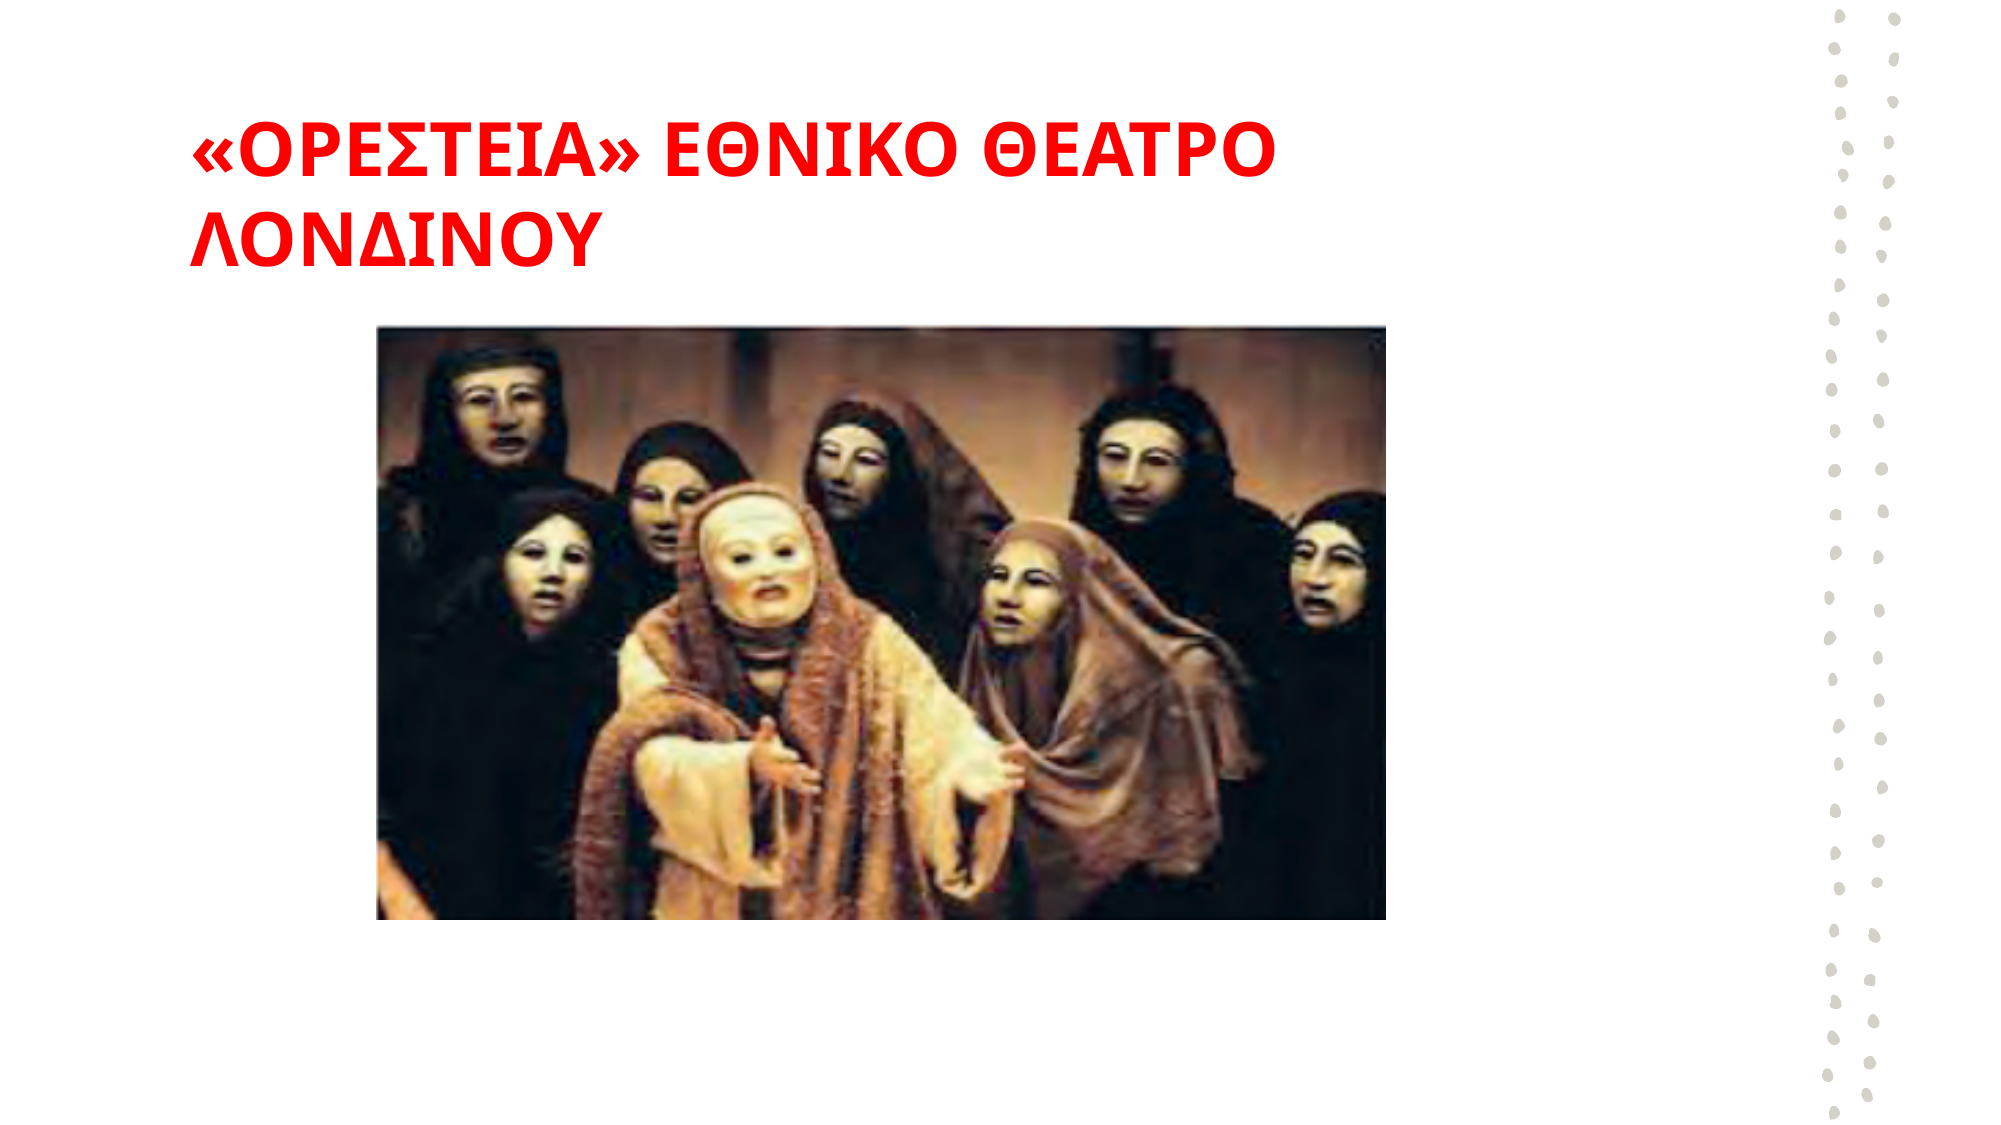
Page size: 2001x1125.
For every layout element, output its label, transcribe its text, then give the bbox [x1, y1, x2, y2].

title «ΟΡΕΣΤΕΙΑ» ΕΘΝΙΚΟ ΘΕΑΤΡΟ ΛΟΝΔΙΝΟΥ [175, 82, 1662, 300]
picture [376, 324, 1386, 920]
